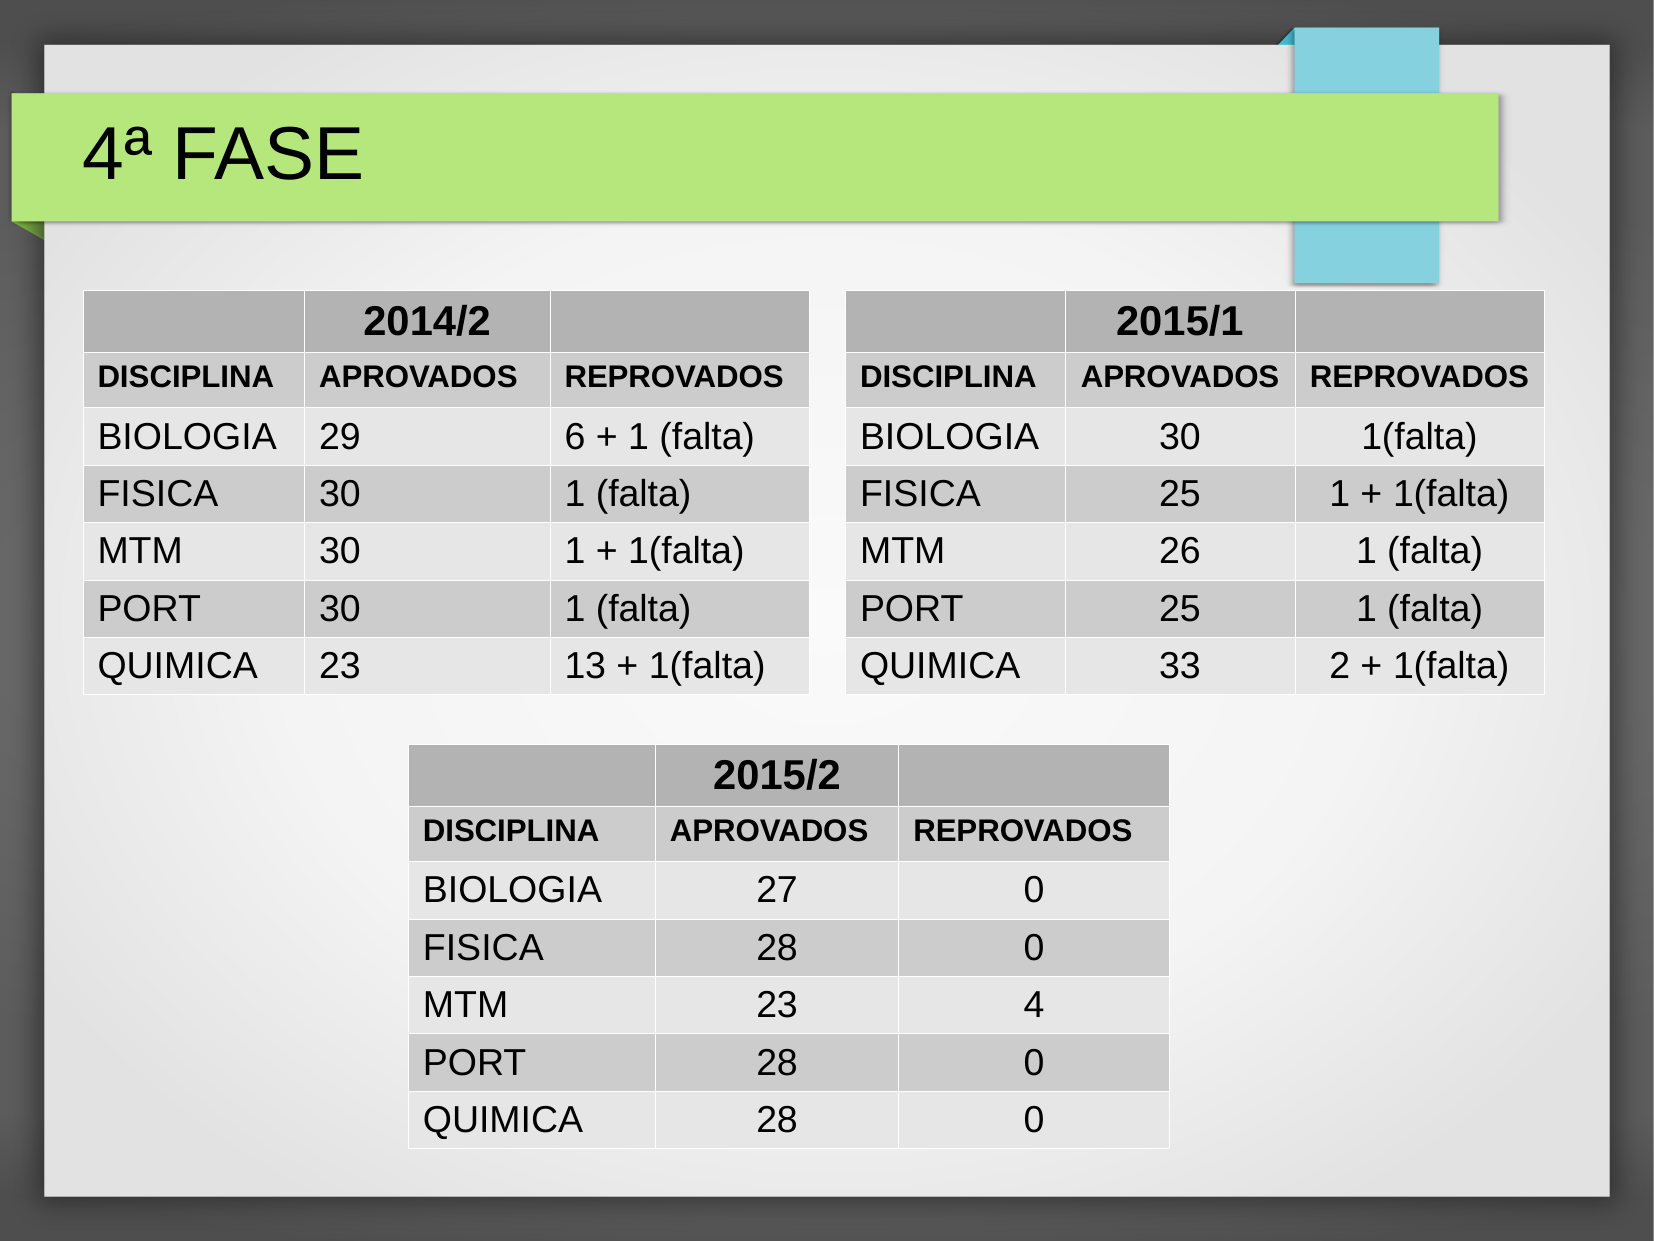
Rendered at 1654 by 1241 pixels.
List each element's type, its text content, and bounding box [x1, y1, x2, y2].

table_cell PORT [409, 1034, 655, 1091]
table_cell 1 (falta) [1296, 581, 1544, 637]
table_cell DISCIPLINA [84, 353, 304, 407]
table_cell DISCIPLINA [409, 807, 655, 861]
table_cell APROVADOS [1066, 353, 1295, 407]
table_cell BIOLOGIA [409, 862, 655, 919]
table_cell 28 [656, 920, 898, 976]
table_header [846, 291, 1065, 352]
table_cell PORT [846, 581, 1065, 637]
table_cell 26 [1066, 523, 1295, 580]
table_cell 0 [899, 1092, 1169, 1148]
table_cell 0 [899, 1034, 1169, 1091]
table_cell 1 (falta) [551, 466, 809, 522]
table_cell PORT [84, 581, 304, 637]
table_cell FISICA [84, 466, 304, 522]
table_cell 1 (falta) [551, 581, 809, 637]
picture [0, 0, 1654, 1241]
table_cell 27 [656, 862, 898, 919]
table_cell 25 [1066, 581, 1295, 637]
table_header 2014/2 [305, 291, 550, 352]
table_cell 1 + 1(falta) [1296, 466, 1544, 522]
table_cell 1 + 1(falta) [551, 523, 809, 580]
table_cell REPROVADOS [551, 353, 809, 407]
table_header [84, 291, 304, 352]
table_cell APROVADOS [305, 353, 550, 407]
table_cell MTM [84, 523, 304, 580]
table_cell 23 [305, 638, 550, 694]
table_cell 28 [656, 1092, 898, 1148]
table_header [409, 745, 655, 806]
table_cell REPROVADOS [1296, 353, 1544, 407]
table_cell DISCIPLINA [846, 353, 1065, 407]
table_header [551, 291, 809, 352]
table_cell 6 + 1 (falta) [551, 408, 809, 465]
table_cell QUIMICA [84, 638, 304, 694]
table_cell 30 [305, 581, 550, 637]
title 4ª FASE [82, 94, 1264, 213]
table_header [899, 745, 1169, 806]
table_cell 13 + 1(falta) [551, 638, 809, 694]
table_header [1296, 291, 1544, 352]
table_cell 25 [1066, 466, 1295, 522]
table_cell 30 [305, 523, 550, 580]
table_cell 33 [1066, 638, 1295, 694]
table_cell 1 (falta) [1296, 523, 1544, 580]
table_cell 1(falta) [1296, 408, 1544, 465]
table_cell 30 [305, 466, 550, 522]
table_cell 30 [1066, 408, 1295, 465]
table_cell REPROVADOS [899, 807, 1169, 861]
table_cell APROVADOS [656, 807, 898, 861]
table_cell 0 [899, 920, 1169, 976]
table_cell FISICA [409, 920, 655, 976]
table_cell QUIMICA [409, 1092, 655, 1148]
table_cell BIOLOGIA [84, 408, 304, 465]
table_cell 4 [899, 977, 1169, 1033]
table_cell 28 [656, 1034, 898, 1091]
table_cell MTM [409, 977, 655, 1033]
table_header 2015/1 [1066, 291, 1295, 352]
table_cell BIOLOGIA [846, 408, 1065, 465]
table_cell FISICA [846, 466, 1065, 522]
table_cell 23 [656, 977, 898, 1033]
table_cell 0 [899, 862, 1169, 919]
table_cell 2 + 1(falta) [1296, 638, 1544, 694]
table_cell QUIMICA [846, 638, 1065, 694]
table_cell MTM [846, 523, 1065, 580]
table_header 2015/2 [656, 745, 898, 806]
table_cell 29 [305, 408, 550, 465]
